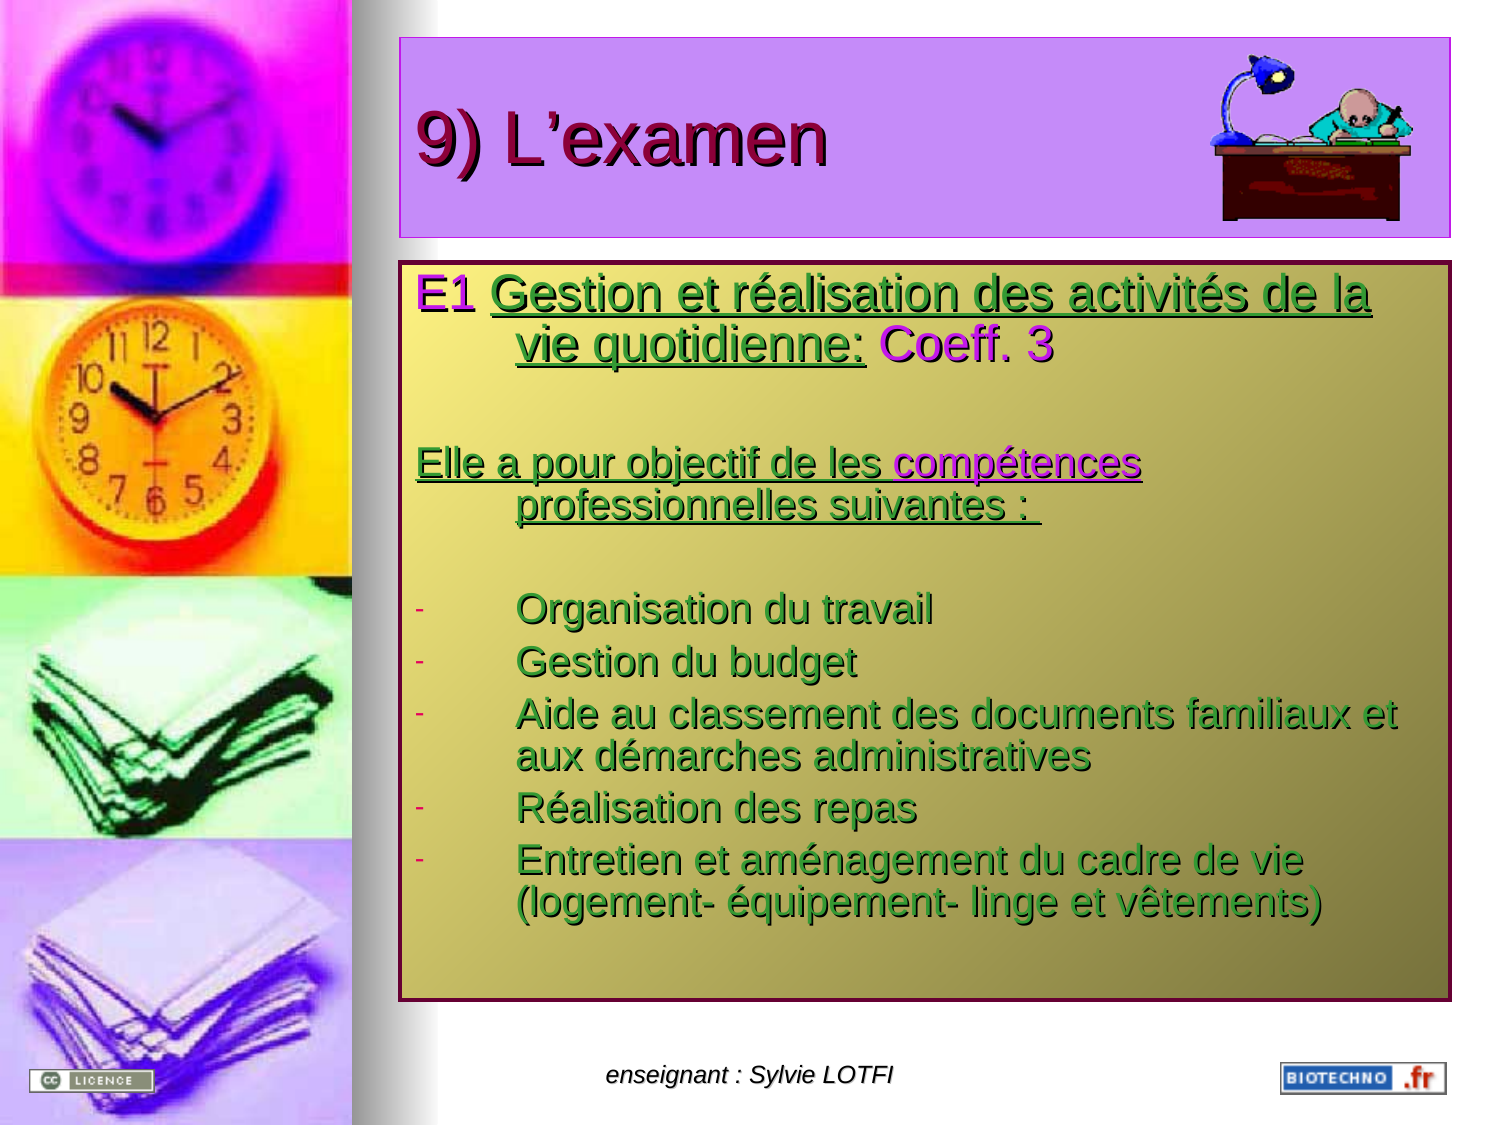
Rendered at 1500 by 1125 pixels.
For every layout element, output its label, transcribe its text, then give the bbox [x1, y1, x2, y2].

list E1 Gestion et réalisation des activités de la vie quotidienne: Coeff. 3 Elle a pour objectif de les compétences professionnelles suivantes : Organisation du travail Gestion du budget Aide au classement des documents familiaux et aux démarches administratives Réalisation des repas Entretien et aménagement du cadre de vie (logement- équipement- linge et vêtements) [399, 262, 1450, 1001]
picture [1280, 1062, 1447, 1095]
picture [0, 0, 352, 1125]
title 9) L’examen [399, 37, 1450, 238]
picture [1210, 54, 1413, 221]
